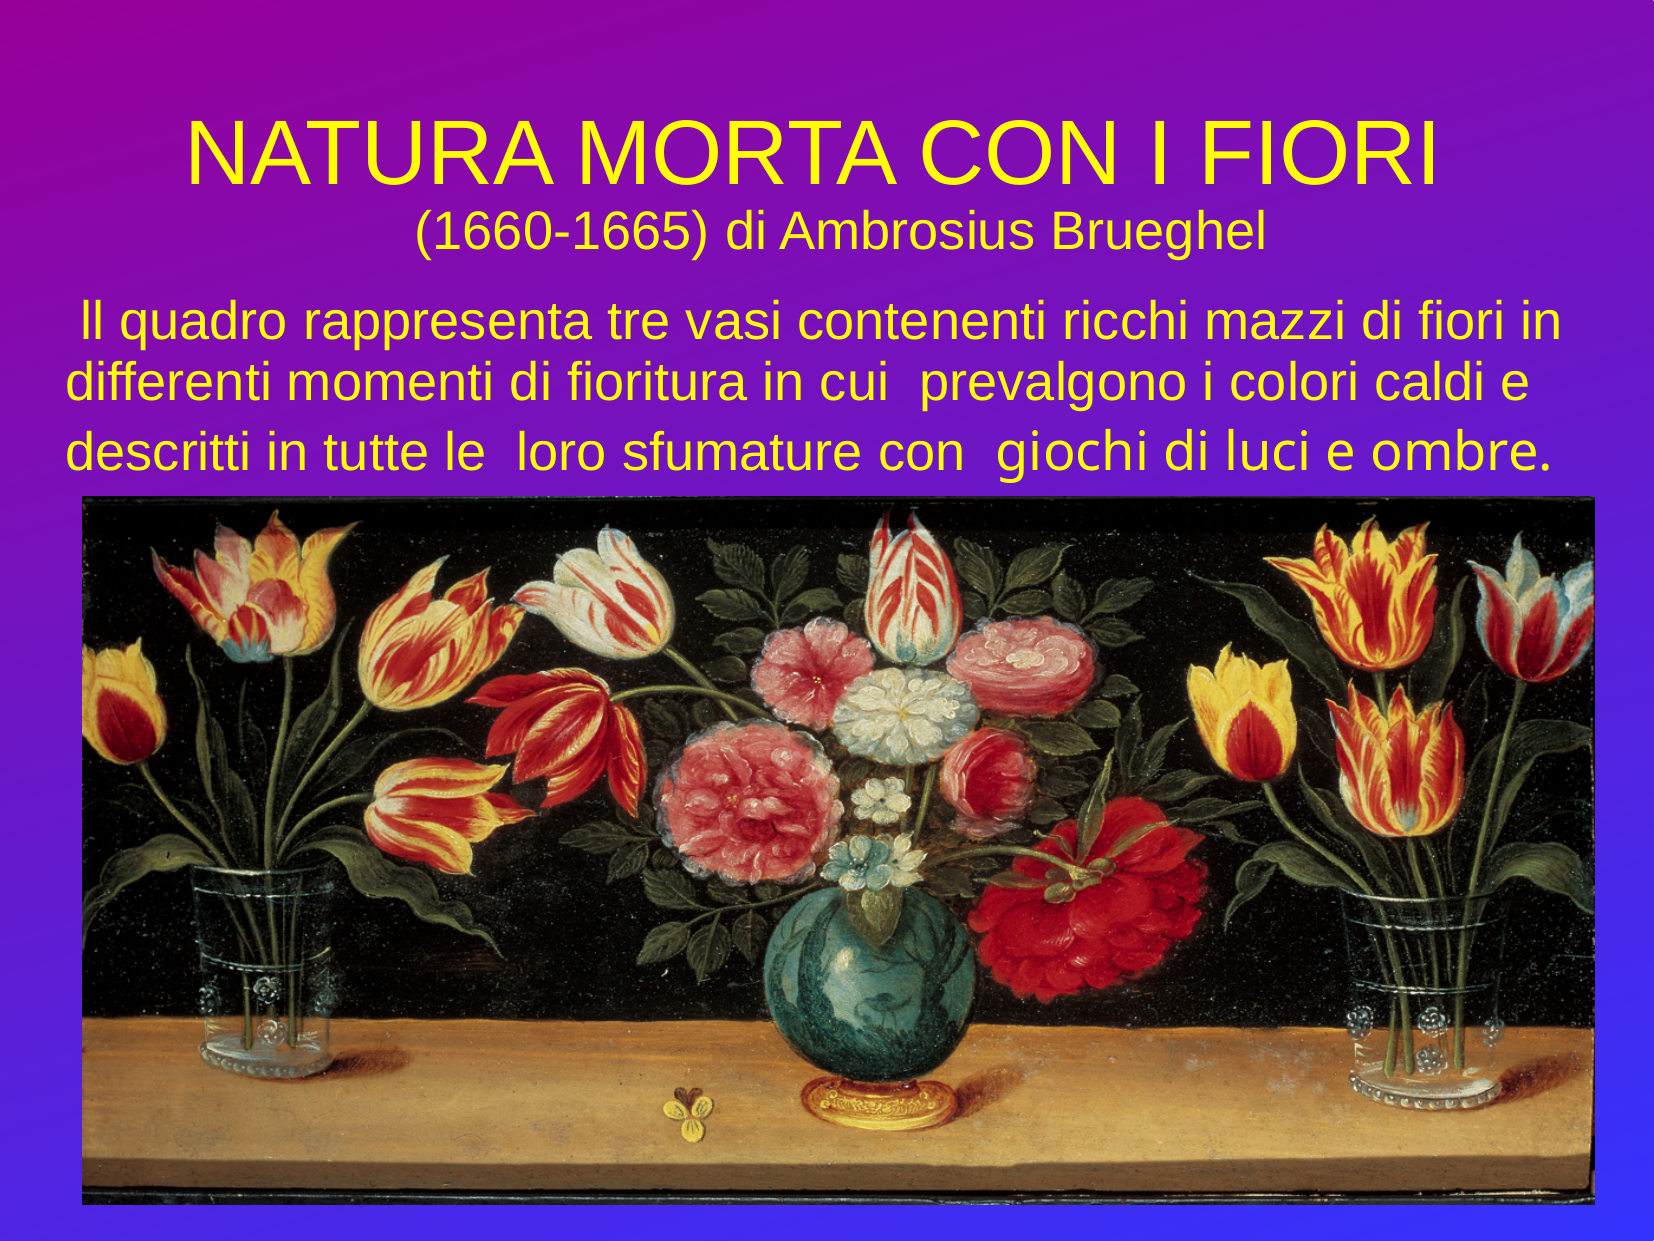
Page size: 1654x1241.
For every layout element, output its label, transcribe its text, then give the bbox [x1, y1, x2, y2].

picture [82, 496, 1595, 1205]
list (1660-1665) di Ambrosius Brueghel ll quadro rappresenta tre vasi contenenti ricchi mazzi di fiori in differenti momenti di fioritura in cui prevalgono i colori caldi e descritti in tutte le loro sfumature con giochi di luci e ombre. [65, 0, 1619, 656]
